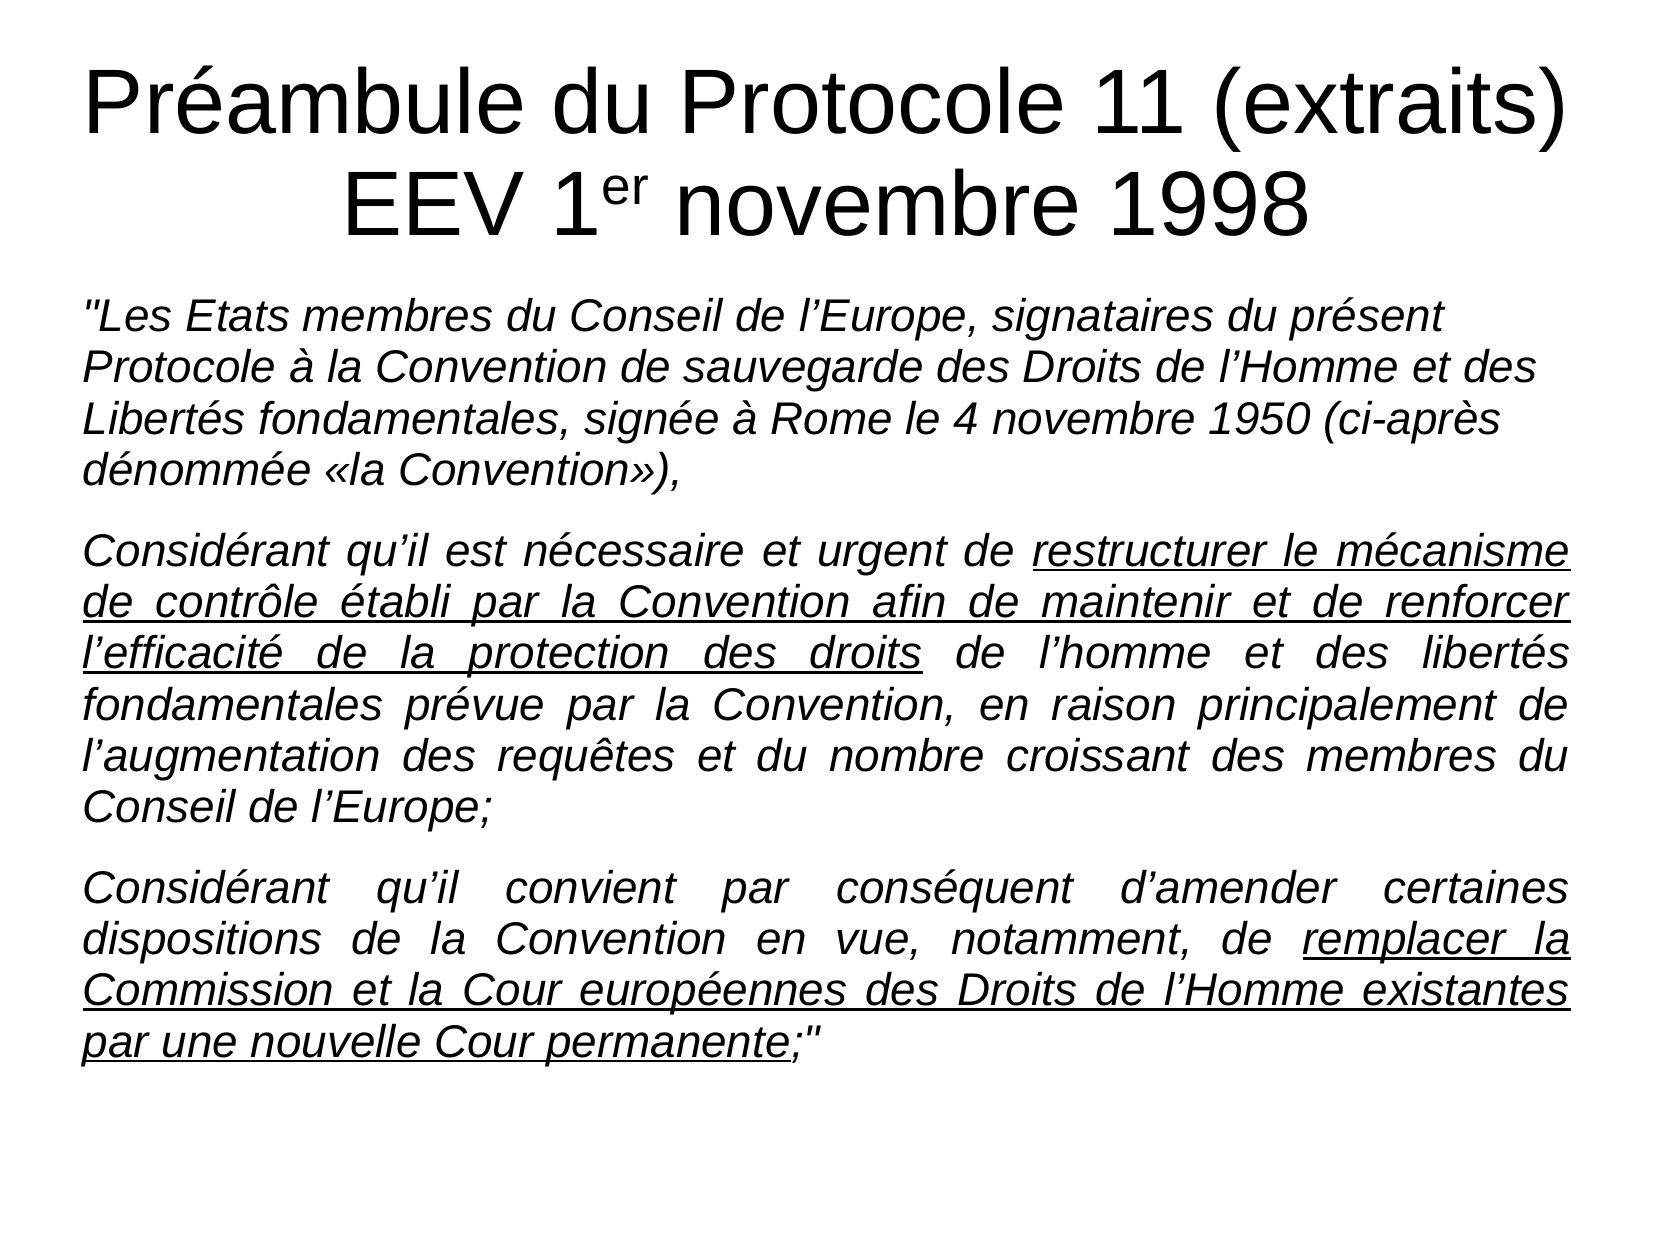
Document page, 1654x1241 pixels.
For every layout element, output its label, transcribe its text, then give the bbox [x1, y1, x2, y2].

list "Les Etats membres du Conseil de l’Europe, signataires du présent Protocole à la Convention de sauvegarde des Droits de l’Homme et des Libertés fondamentales, signée à Rome le 4 novembre 1950 (ci-après dénommée «la Convention»), Considérant qu’il est nécessaire et urgent de restructurer le mécanisme de contrôle établi par la Convention afin de maintenir et de renforcer l’efficacité de la protection des droits de l’homme et des libertés fondamentales prévue par la Convention, en raison principalement de l’augmentation des requêtes et du nombre croissant des membres du Conseil de l’Europe; Considérant qu’il convient par conséquent d’amender certaines dispositions de la Convention en vue, notamment, de remplacer la Commission et la Cour européennes des Droits de l’Homme existantes par une nouvelle Cour permanente;" [82, 290, 1571, 1010]
title Préambule du Protocole 11 (extraits) EEV 1er novembre 1998 [82, 48, 1571, 258]
